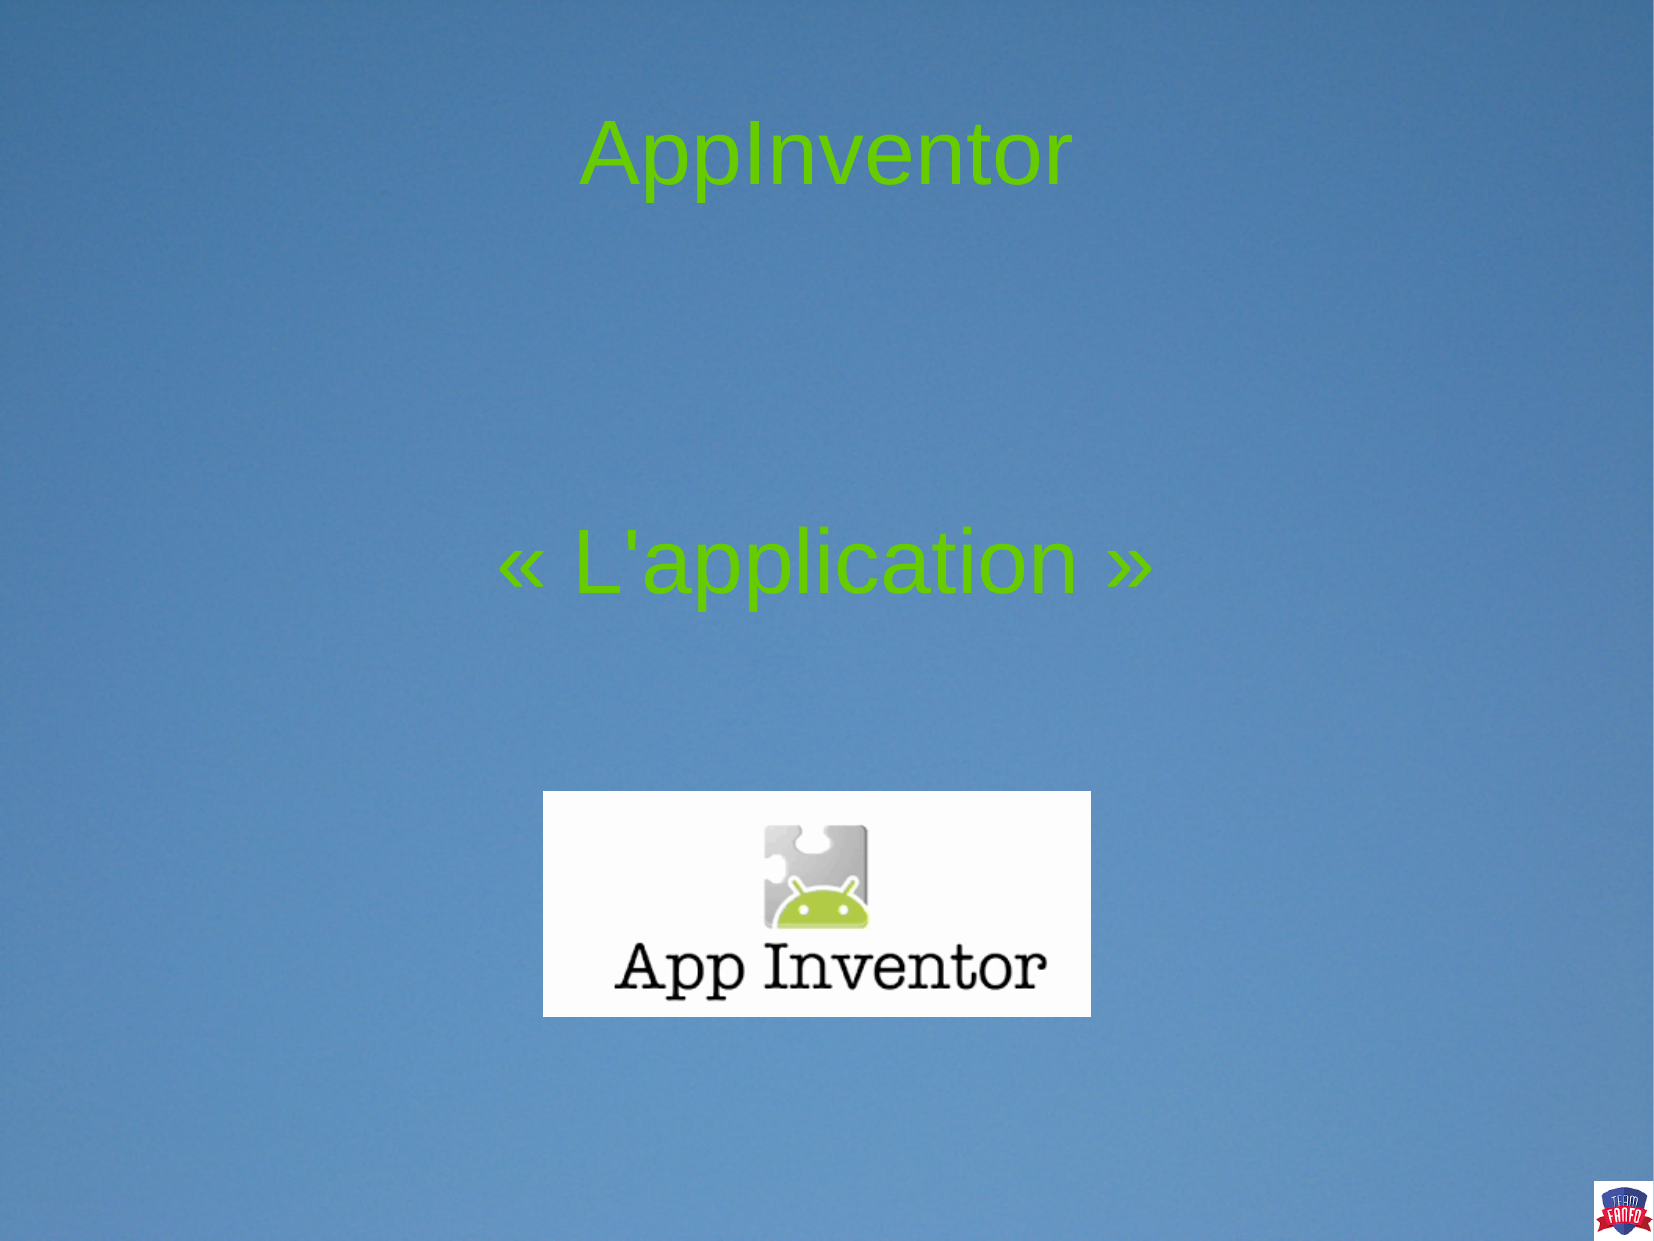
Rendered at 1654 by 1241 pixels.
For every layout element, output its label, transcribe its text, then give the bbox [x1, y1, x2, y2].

subtitle « L'application » [82, 202, 1571, 922]
title AppInventor [82, 49, 1571, 202]
picture [0, 0, 1654, 1241]
